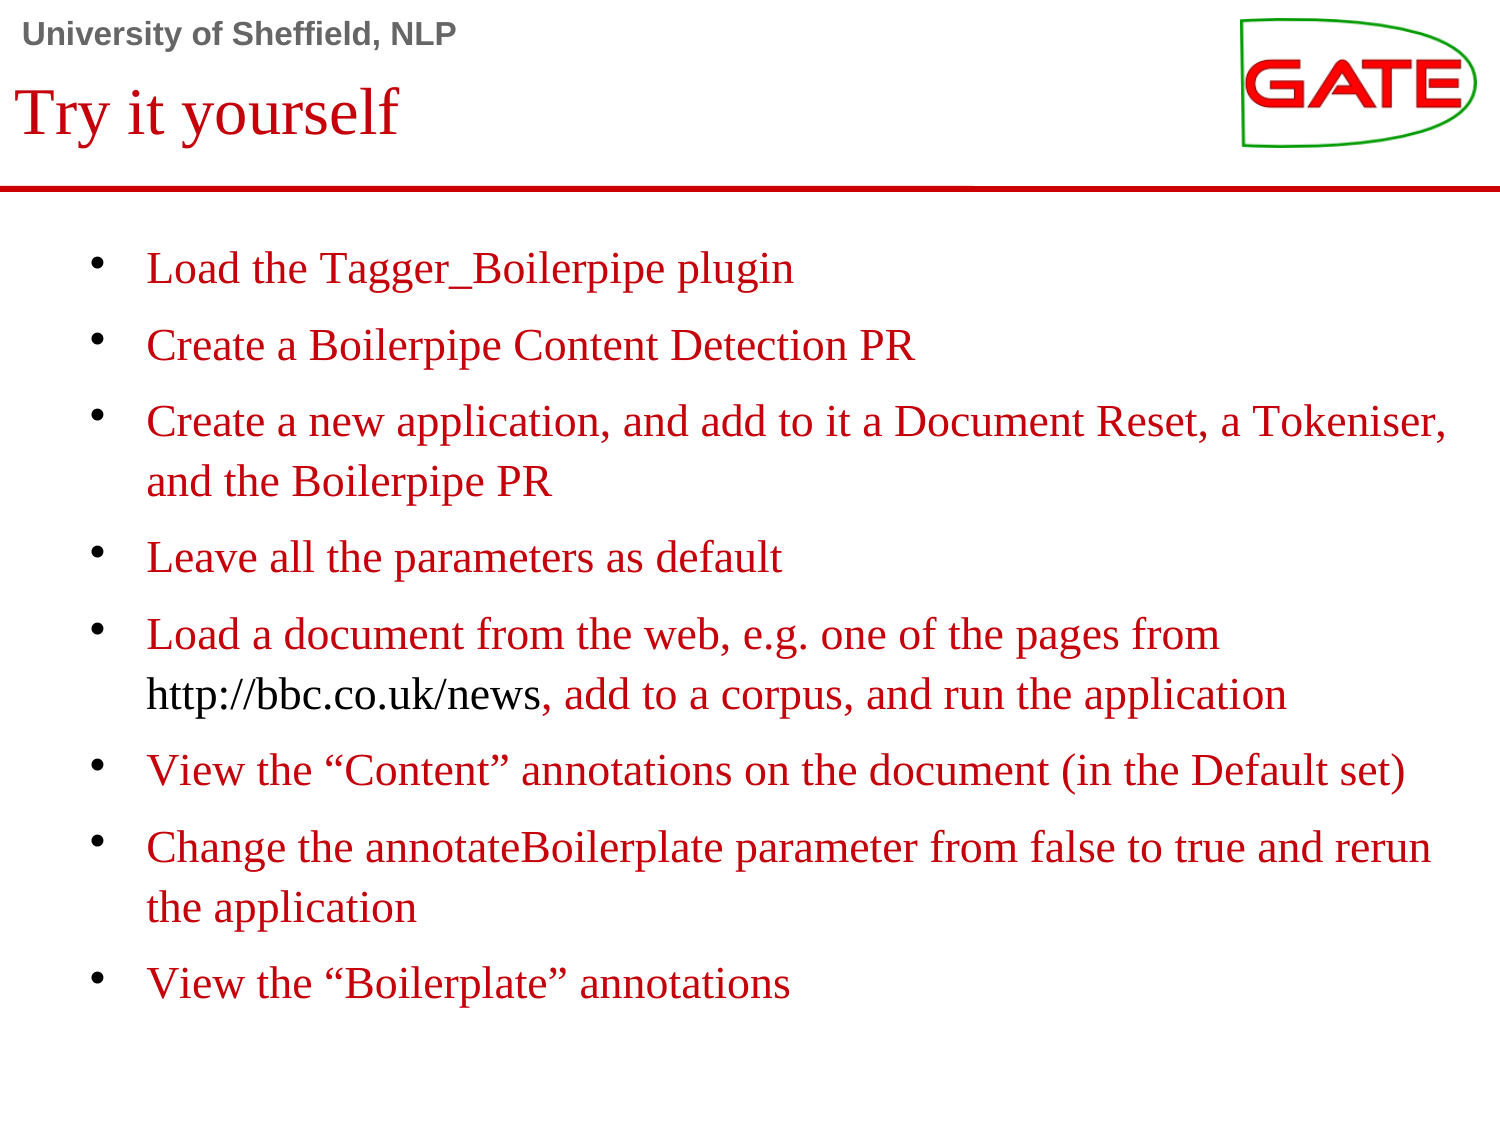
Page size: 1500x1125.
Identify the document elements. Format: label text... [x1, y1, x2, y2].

list Load the Tagger_Boilerpipe plugin Create a Boilerpipe Content Detection PR Create a new application, and add to it a Document Reset, a Tokeniser, and the Boilerpipe PR Leave all the parameters as default Load a document from the web, e.g. one of the pages from http://bbc.co.uk/news, add to a corpus, and run the application View the “Content” annotations on the document (in the Default set) Change the annotateBoilerplate parameter from false to true and rerun the application View the “Boilerplate” annotations [74, 224, 1477, 1108]
picture [1240, 18, 1477, 148]
title Try it yourself [0, 11, 1237, 204]
